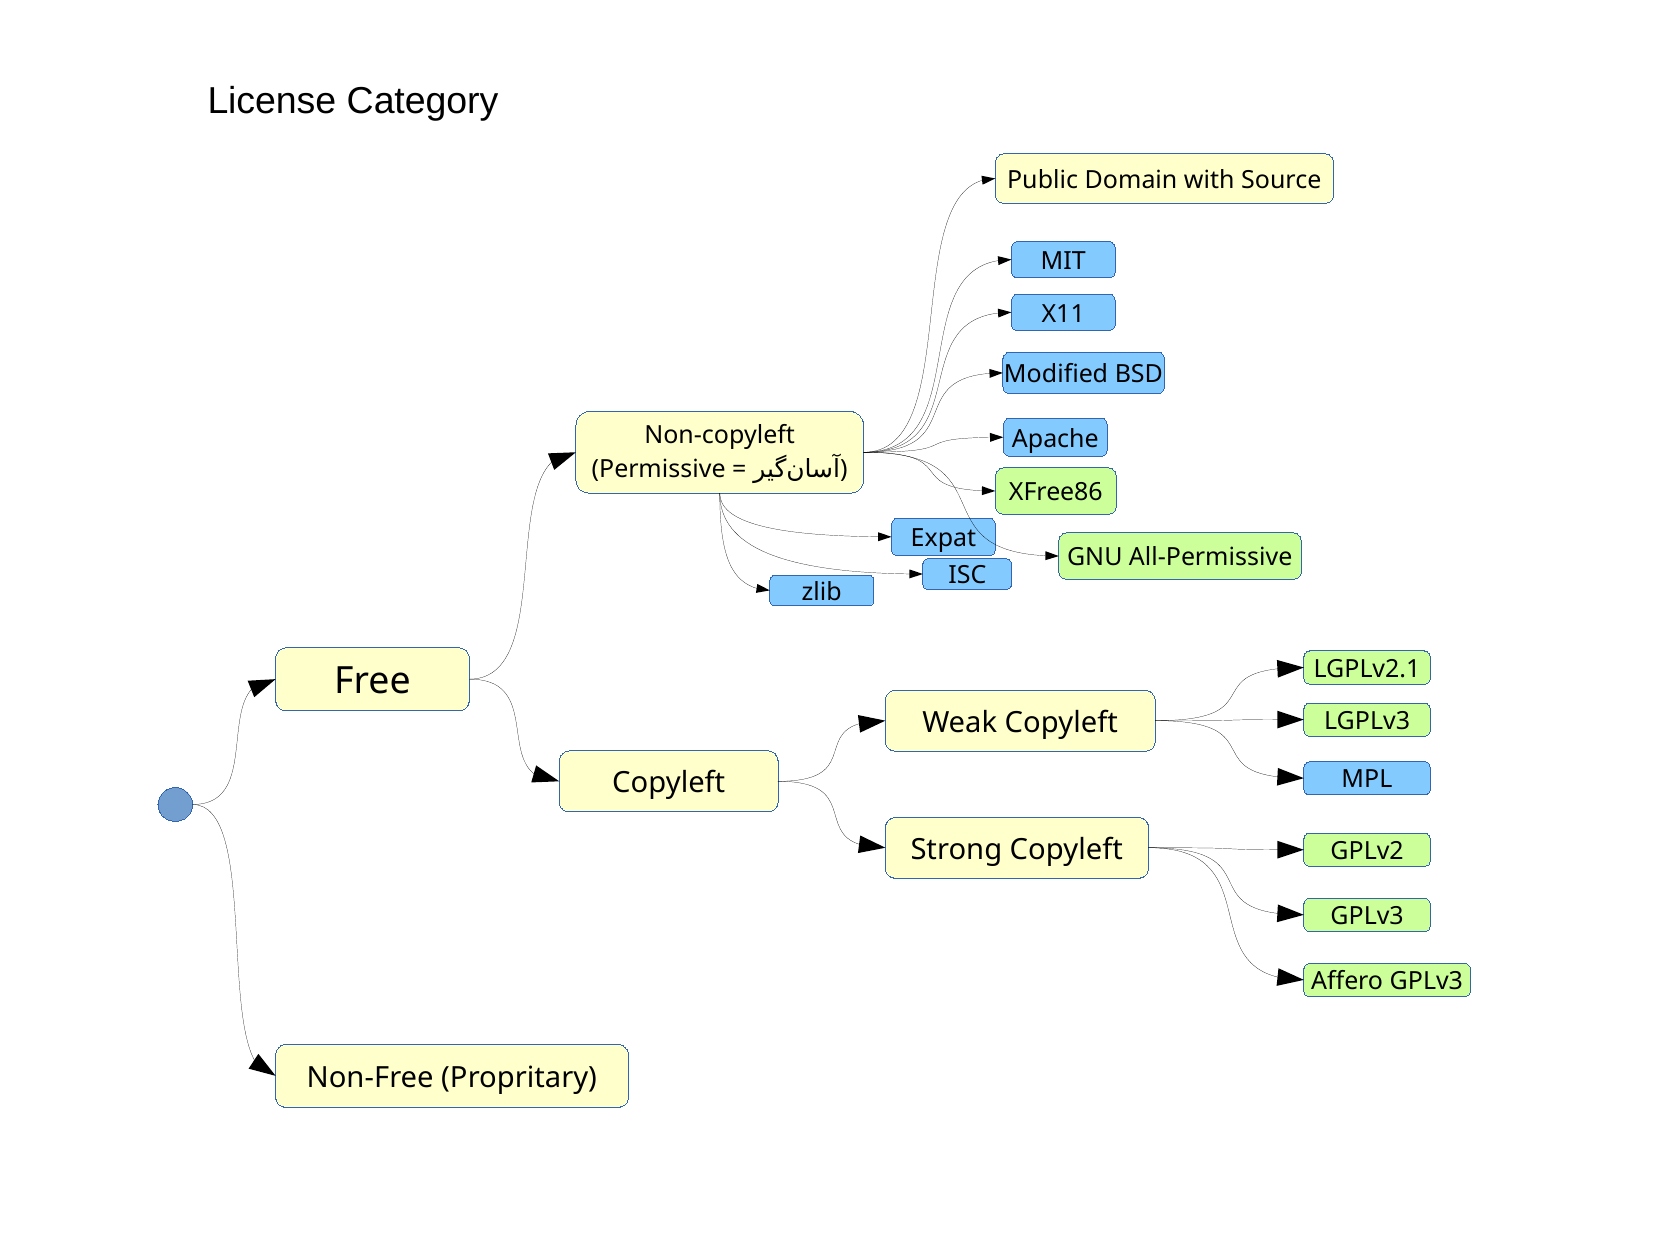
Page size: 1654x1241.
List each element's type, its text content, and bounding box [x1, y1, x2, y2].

text_box GPLv3 [1303, 898, 1431, 932]
text_box ISC [922, 558, 1012, 590]
text_box GNU All-Permissive [1058, 532, 1302, 580]
text_box Copyleft [559, 750, 779, 812]
text_box MIT [1011, 241, 1116, 278]
text_box MPL [1303, 761, 1431, 795]
text_box Weak Copyleft [885, 690, 1156, 752]
text_box zlib [769, 575, 874, 606]
text_box X11 [1011, 294, 1116, 331]
text_box LGPLv3 [1303, 703, 1431, 737]
text_box Public Domain with Source [995, 153, 1334, 204]
text_box Free [275, 647, 470, 711]
text_box XFree86 [995, 467, 1117, 515]
text_box [157, 787, 193, 822]
text_box Non-Free (Propritary) [275, 1044, 629, 1108]
text_box GPLv2 [1303, 833, 1431, 867]
text_box Apache [1003, 418, 1108, 457]
text_box Modified BSD [1002, 352, 1165, 394]
text_box LGPLv2.1 [1303, 650, 1431, 685]
text_box Strong Copyleft [885, 817, 1149, 879]
text_box Expat [971, 518, 996, 544]
text_box License Category [192, 72, 519, 127]
text_box Affero GPLv3 [1303, 963, 1471, 997]
text_box Non-copyleft (Permissive = آسان‌گیر) [575, 411, 864, 494]
text_box Expat [891, 518, 996, 556]
